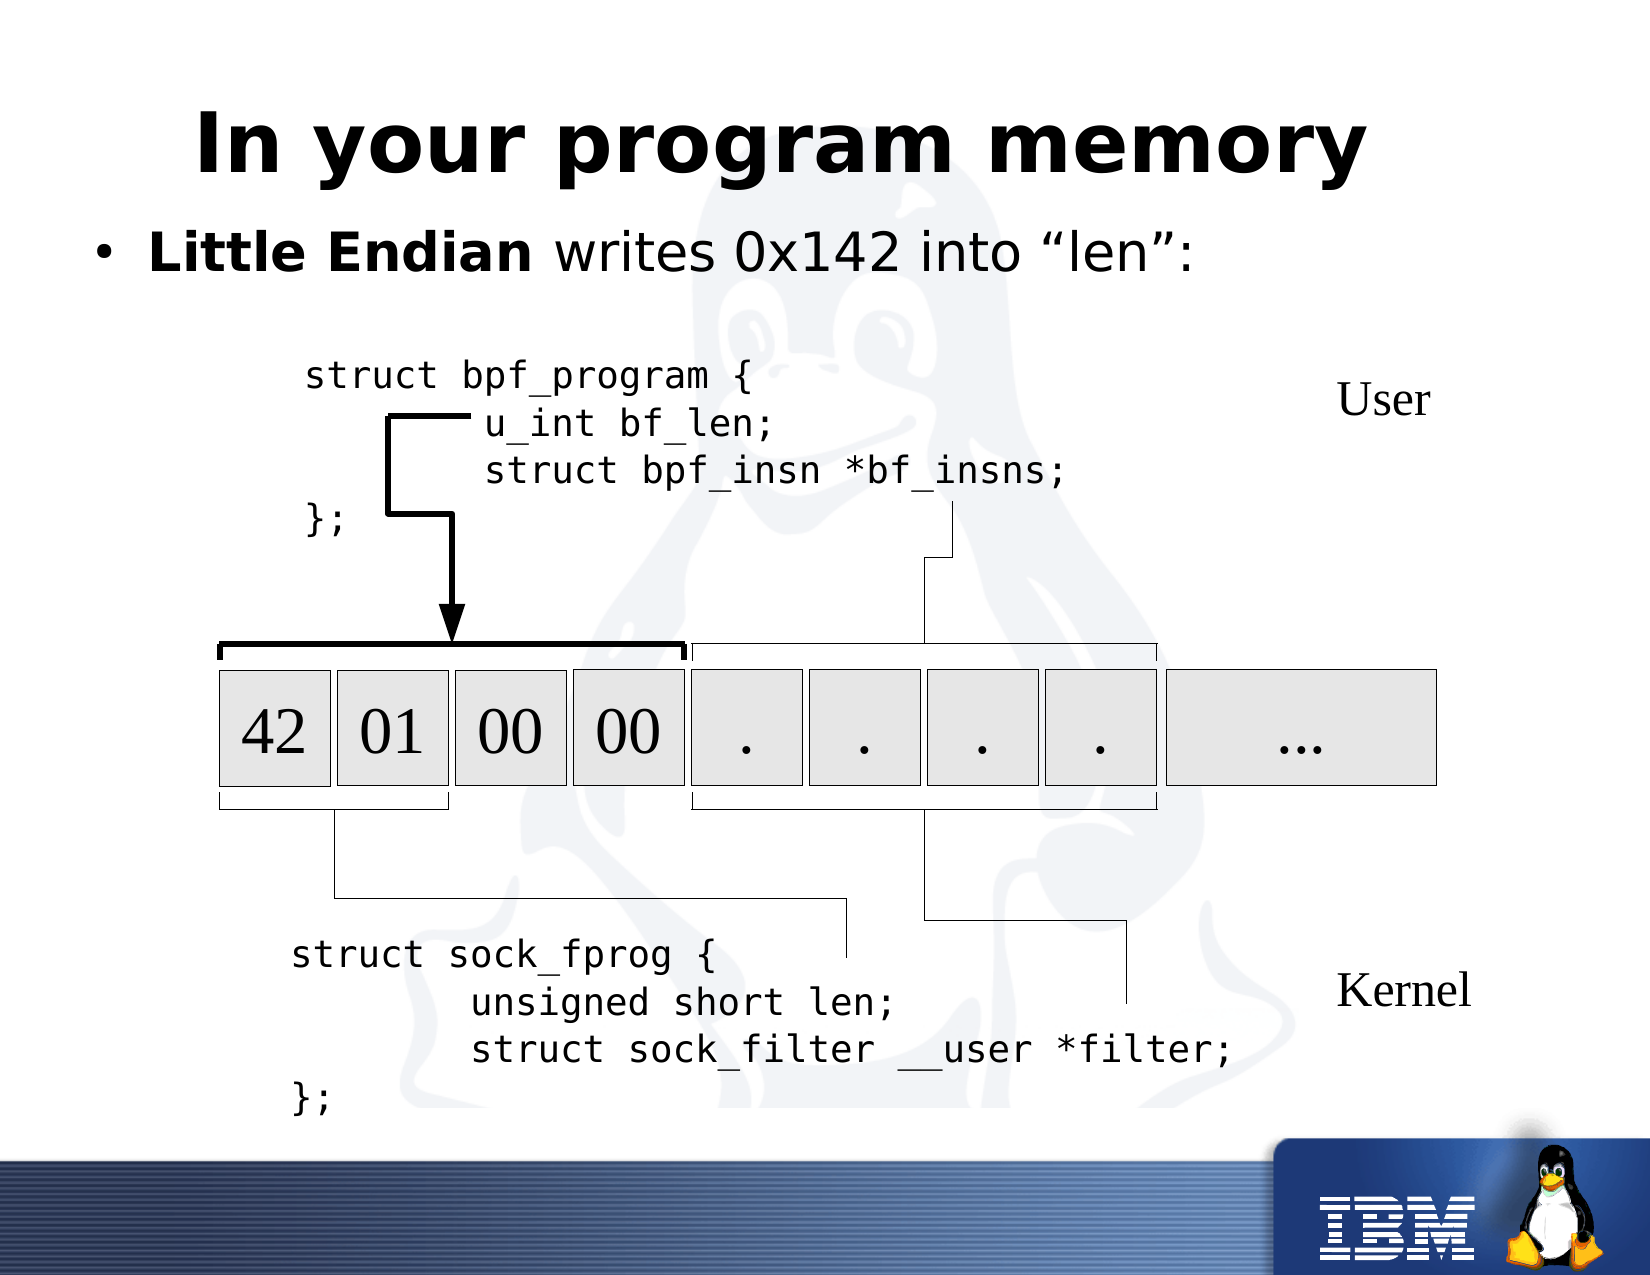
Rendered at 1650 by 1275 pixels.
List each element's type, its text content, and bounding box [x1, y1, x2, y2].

text_box . [809, 669, 921, 786]
text_box Kernel [1336, 957, 1473, 1013]
title In your program memory [76, 76, 1457, 211]
list Little Endian writes 0x142 into “len”: [76, 221, 1457, 366]
text_box 00 [573, 669, 685, 786]
text_box ... [1166, 669, 1437, 786]
text_box . [1045, 669, 1157, 786]
text_box . [691, 669, 803, 786]
text_box struct sock_fprog { unsigned short len; struct sock_filter __user *filter; }; [290, 929, 1241, 1115]
text_box 42 [219, 670, 331, 787]
text_box 00 [455, 670, 567, 786]
text_box struct bpf_program { u_int bf_len; struct bpf_insn *bf_insns; }; [303, 350, 1256, 583]
text_box User [1336, 366, 1432, 423]
text_box 01 [337, 670, 449, 786]
text_box . [927, 669, 1039, 786]
